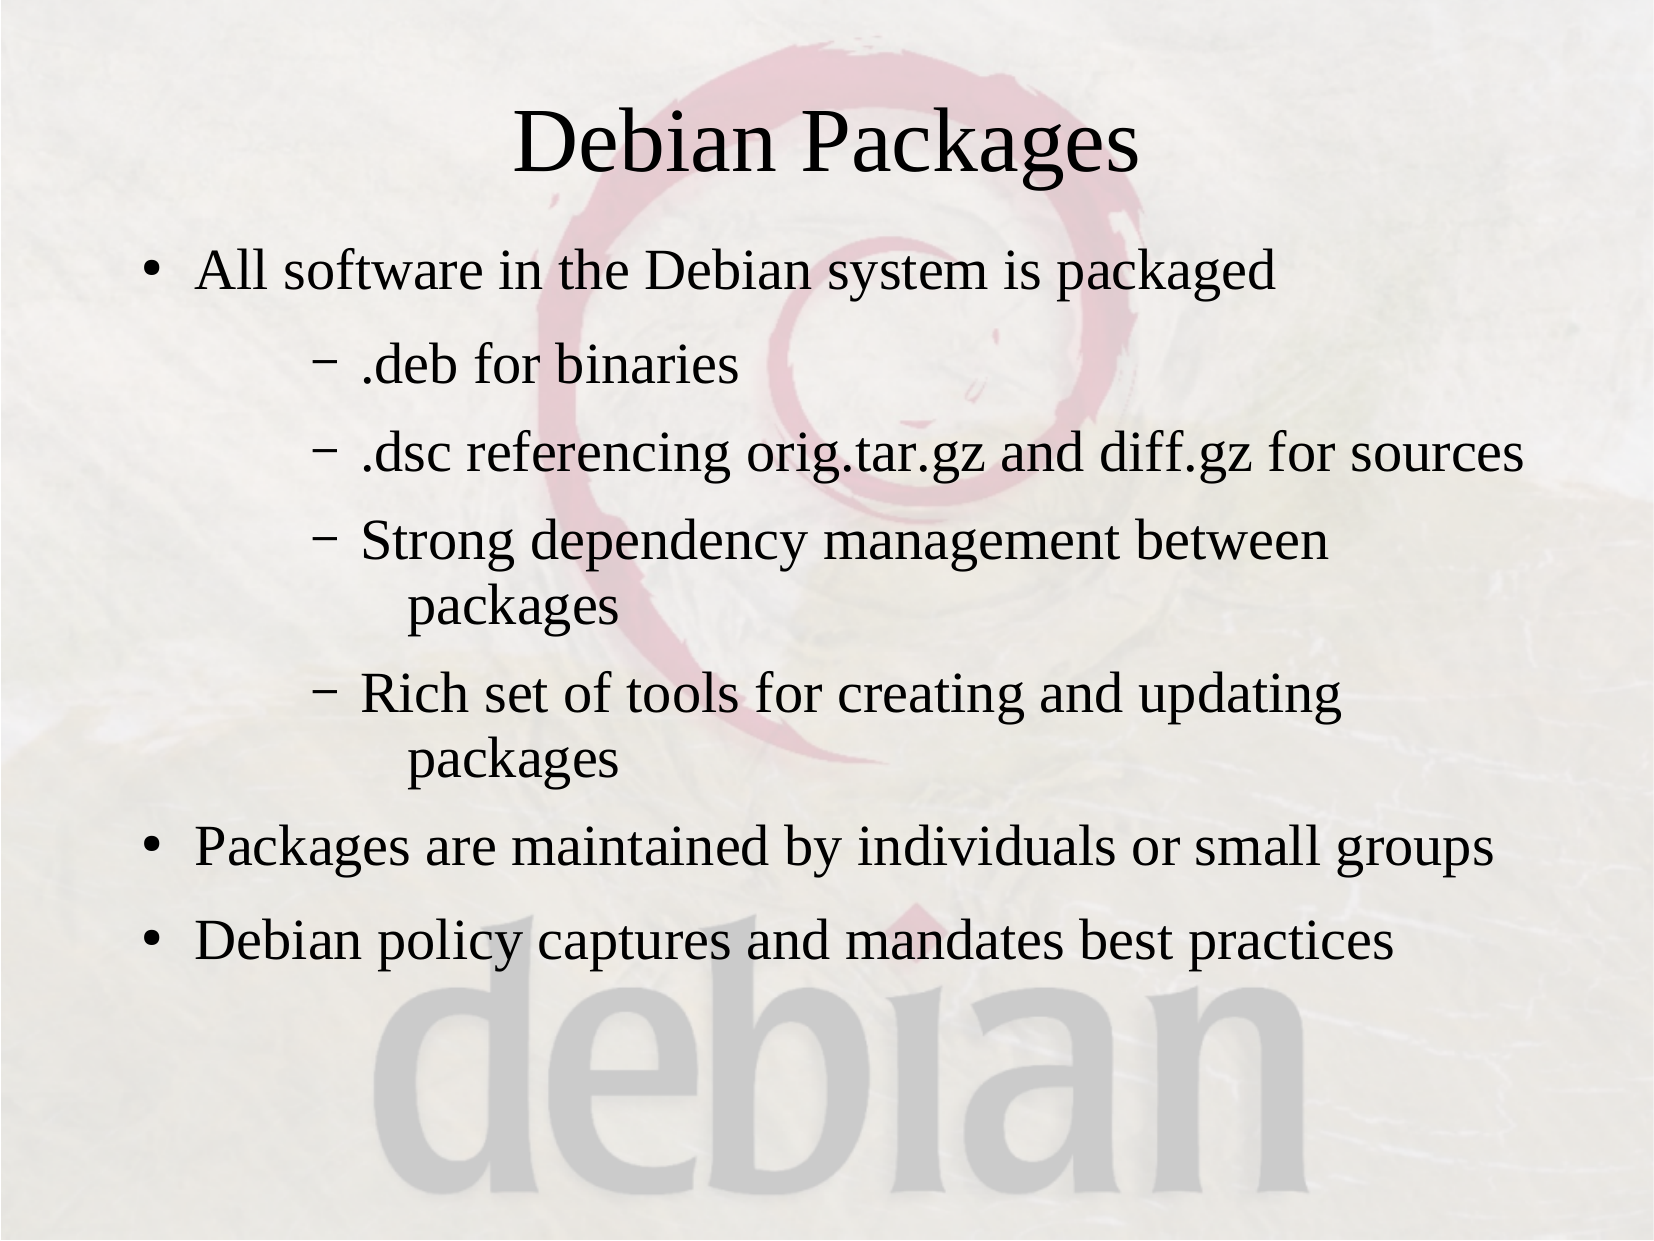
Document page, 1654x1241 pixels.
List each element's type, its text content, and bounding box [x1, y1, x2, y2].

list All software in the Debian system is packaged .deb for binaries .dsc referencing orig.tar.gz and diff.gz for sources Strong dependency management between packages Rich set of tools for creating and updating packages Packages are maintained by individuals or small groups Debian policy captures and mandates best practices [123, 237, 1536, 1076]
title Debian Packages [121, 36, 1534, 244]
picture [1, 0, 1654, 1240]
